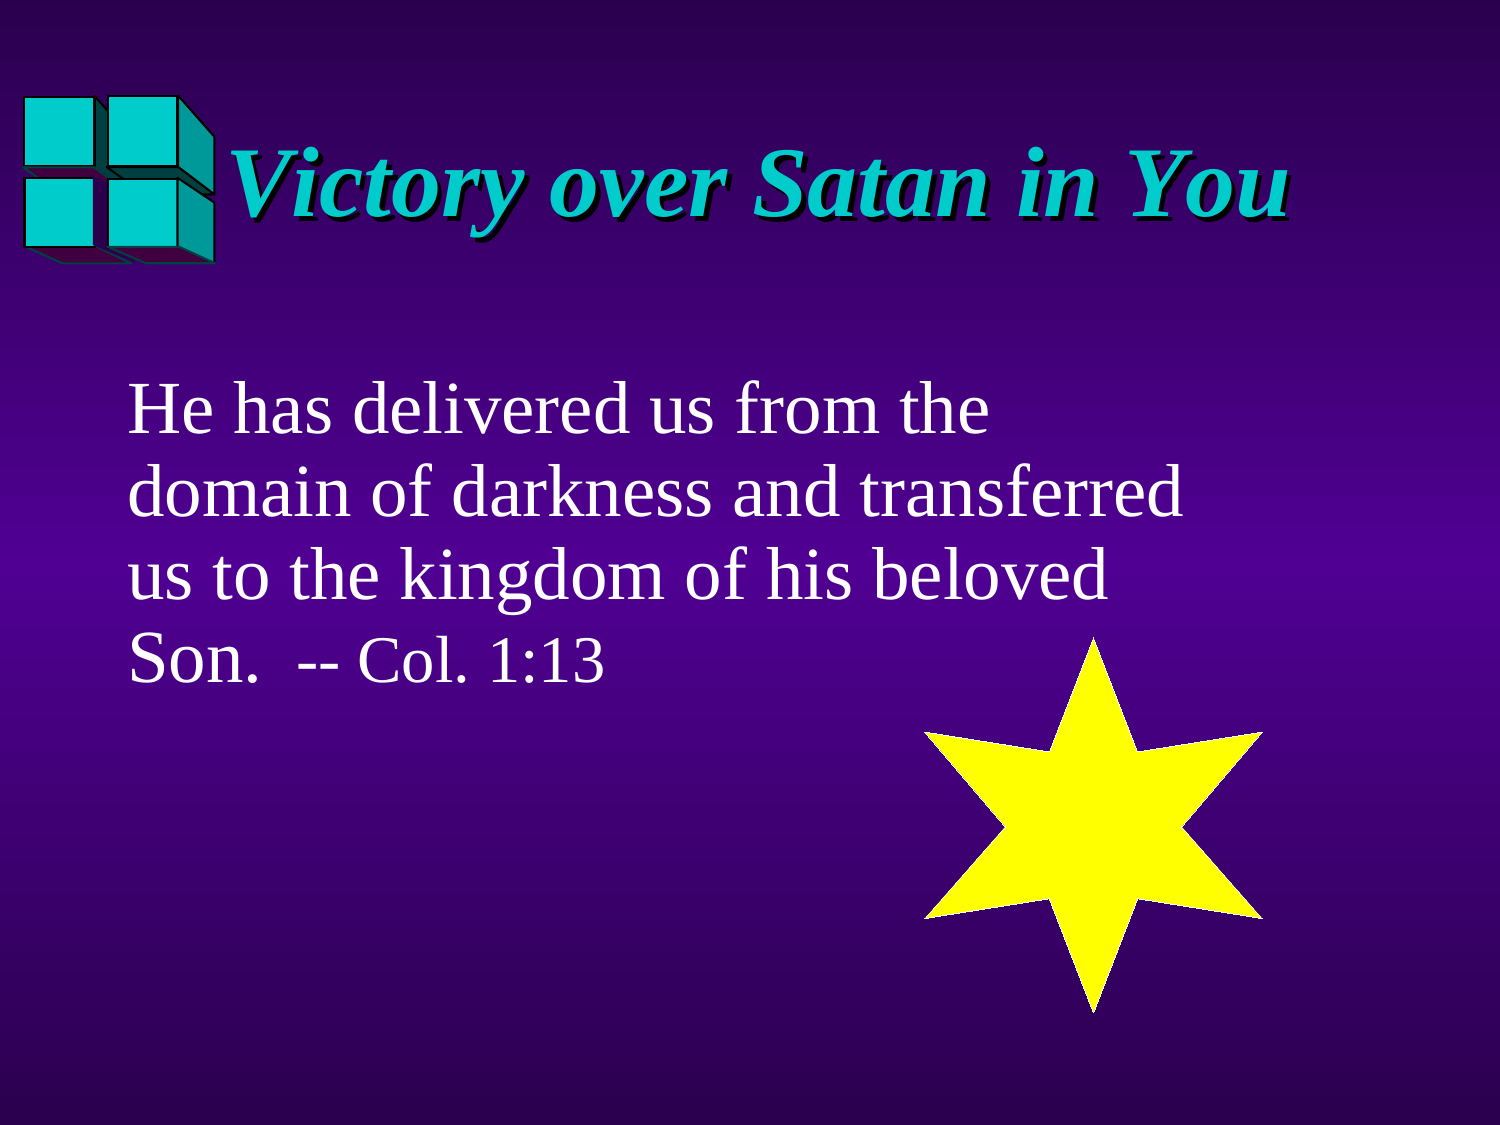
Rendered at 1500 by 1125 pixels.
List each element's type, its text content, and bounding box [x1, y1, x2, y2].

title Victory over Satan in You [224, 62, 1388, 303]
text_box He has delivered us from the domain of darkness and transferred us to the kingdom of his beloved Son. -- Col. 1:13 [112, 359, 1238, 707]
text_box [924, 637, 1263, 1013]
